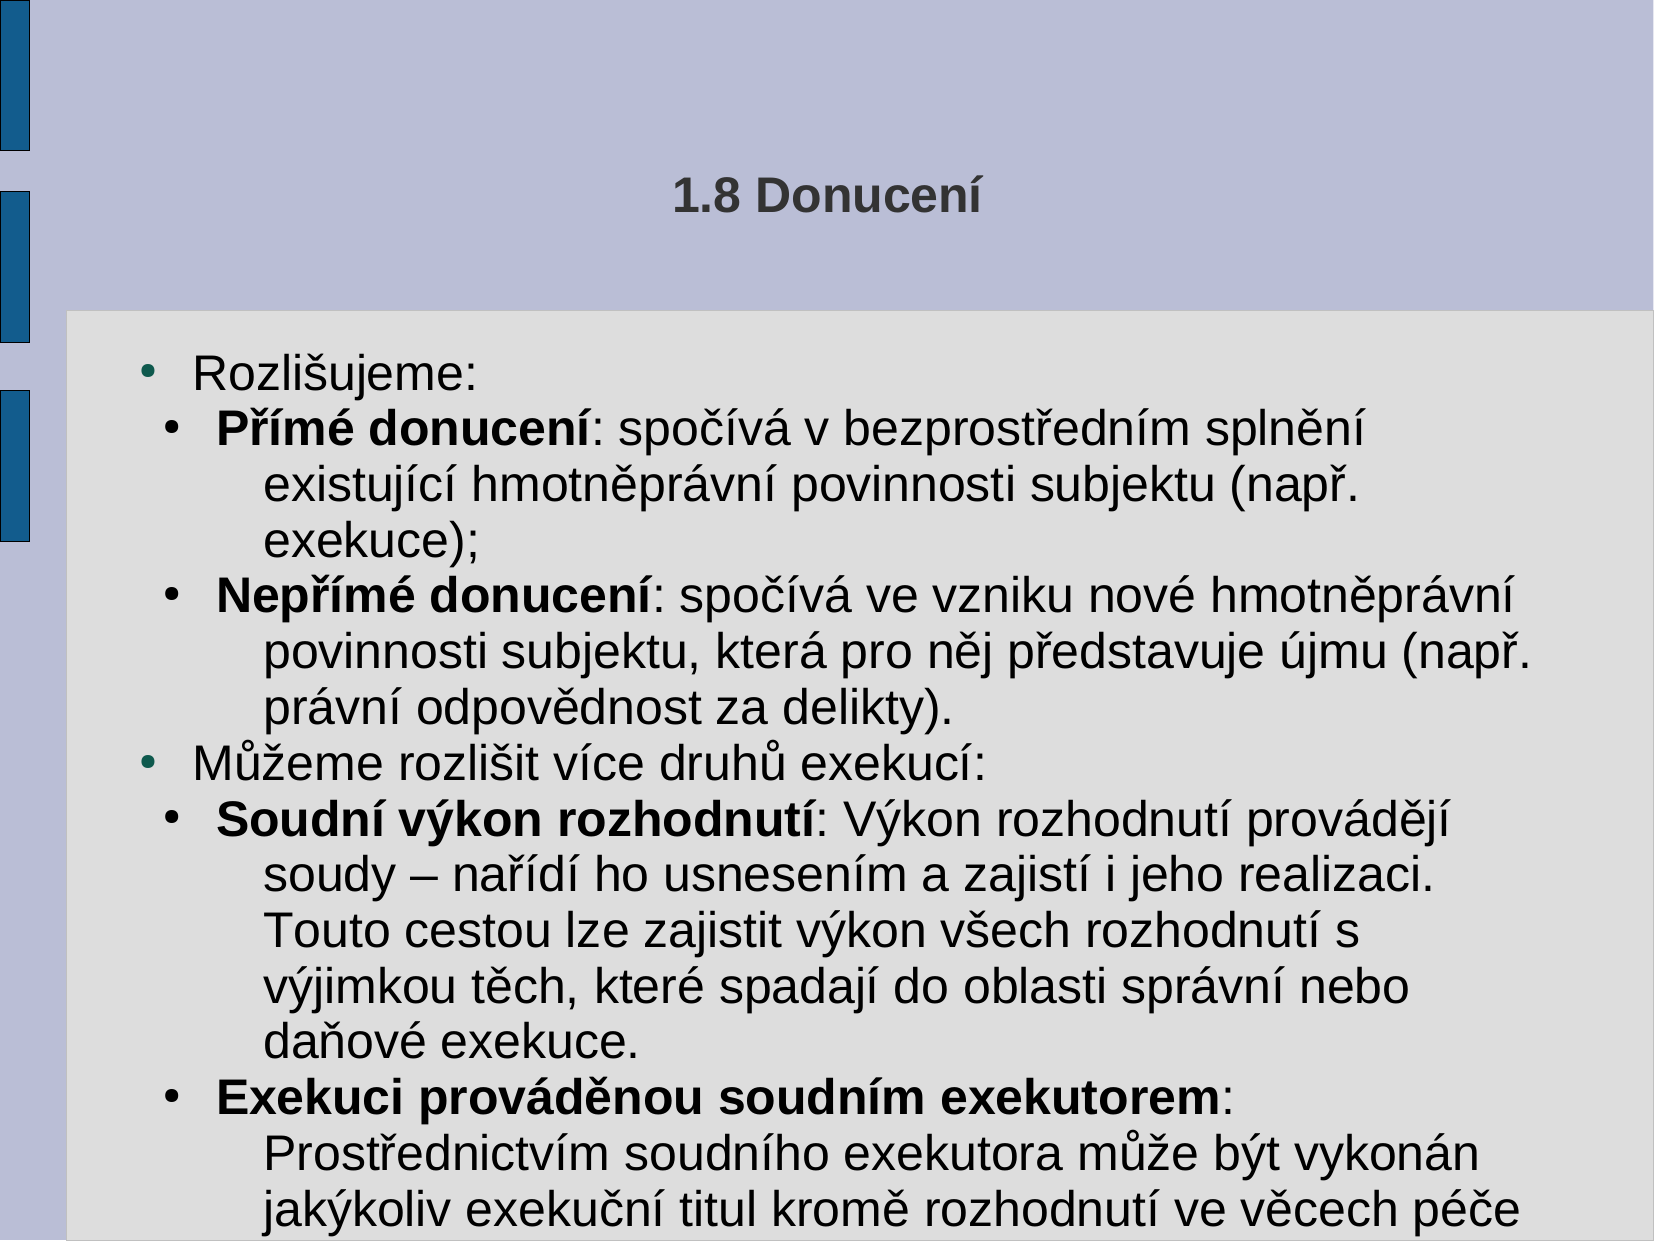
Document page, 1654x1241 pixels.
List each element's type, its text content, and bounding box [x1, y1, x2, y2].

list Rozlišujeme: Přímé donucení: spočívá v bezprostředním splnění existující hmotněprávní povinnosti subjektu (např. exekuce); Nepřímé donucení: spočívá ve vzniku nové hmotněprávní povinnosti subjektu, která pro něj představuje újmu (např. právní odpovědnost za delikty). Můžeme rozlišit více druhů exekucí: Soudní výkon rozhodnutí: Výkon rozhodnutí provádějí soudy – nařídí ho usnesením a zajistí i jeho realizaci. Touto cestou lze zajistit výkon všech rozhodnutí s výjimkou těch, které spadají do oblasti správní nebo daňové exekuce. Exekuci prováděnou soudním exekutorem: Prostřednictvím soudního exekutora může být vykonán jakýkoliv exekuční titul kromě rozhodnutí ve věcech péče [121, 344, 1534, 1241]
title 1.8 Donucení [121, 91, 1534, 299]
